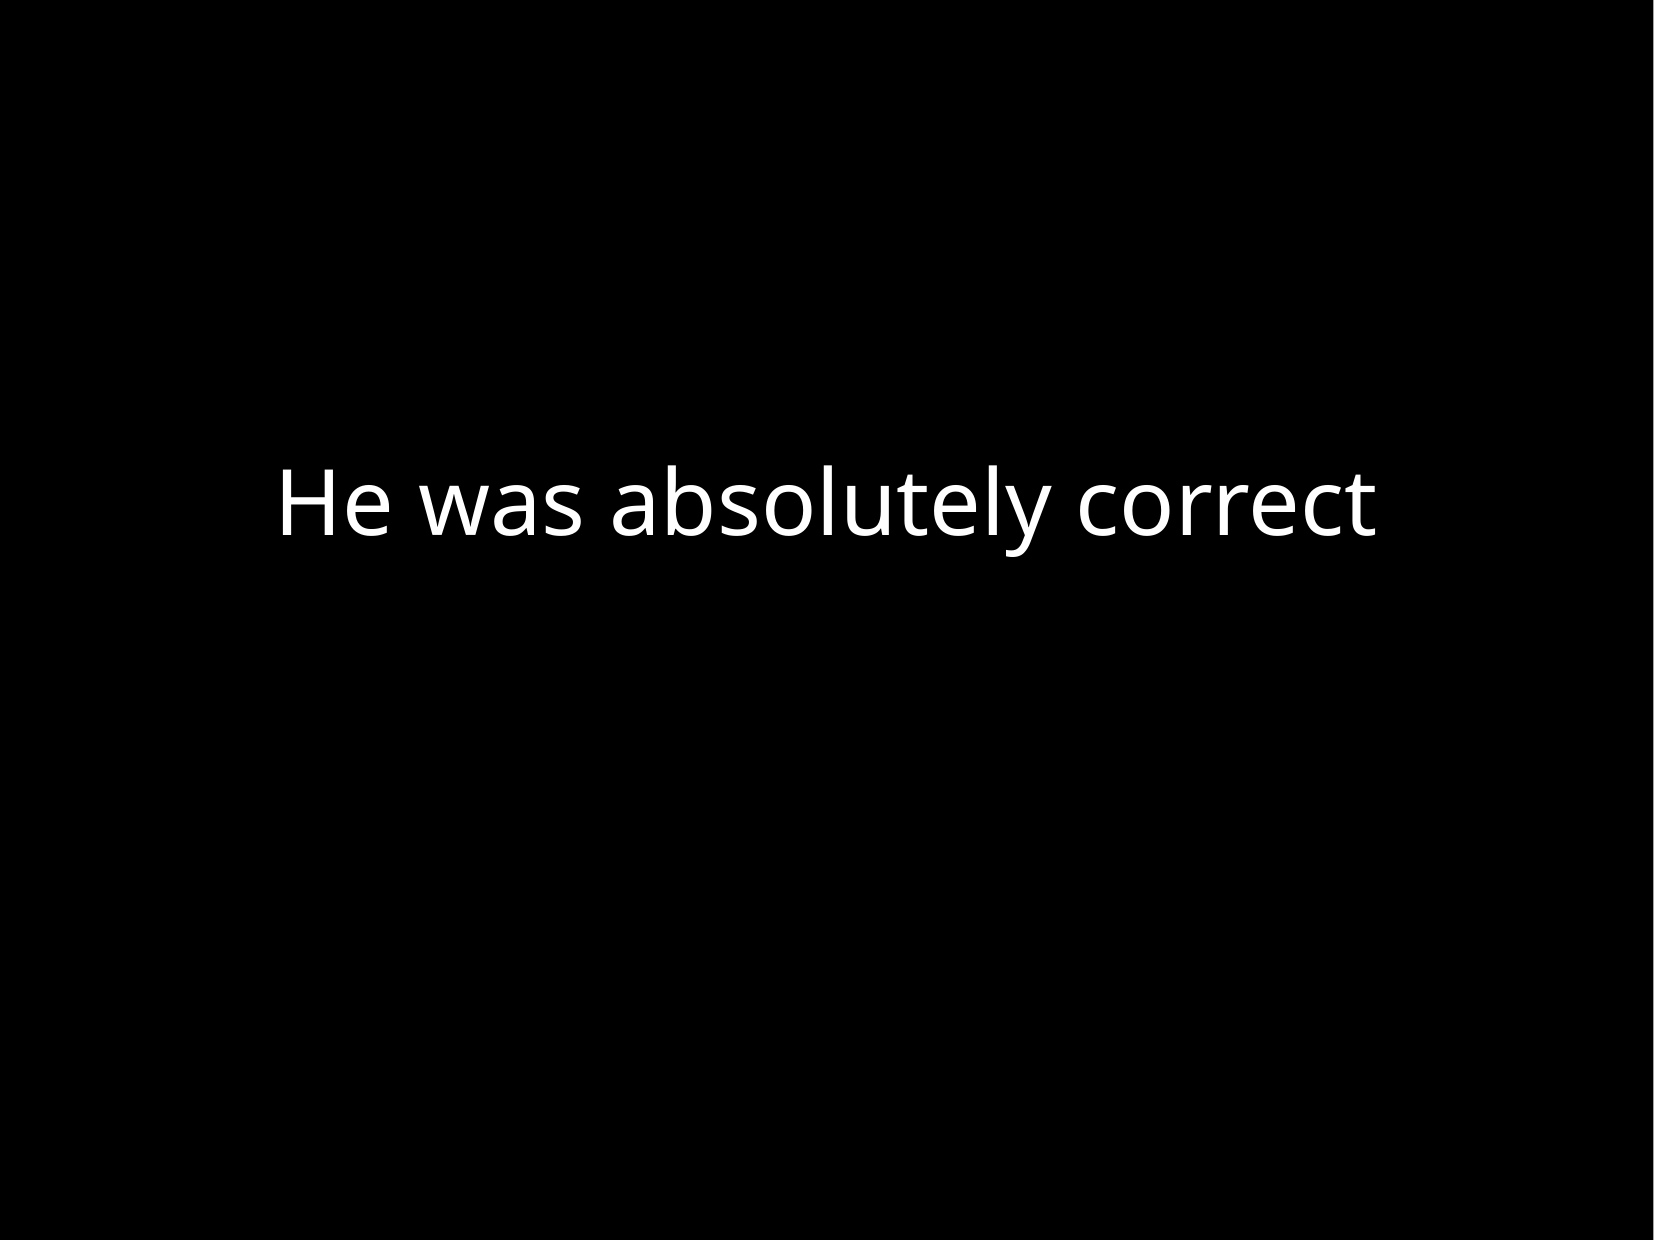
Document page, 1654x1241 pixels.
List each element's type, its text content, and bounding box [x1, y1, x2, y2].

title He was absolutely correct [82, 399, 1571, 601]
